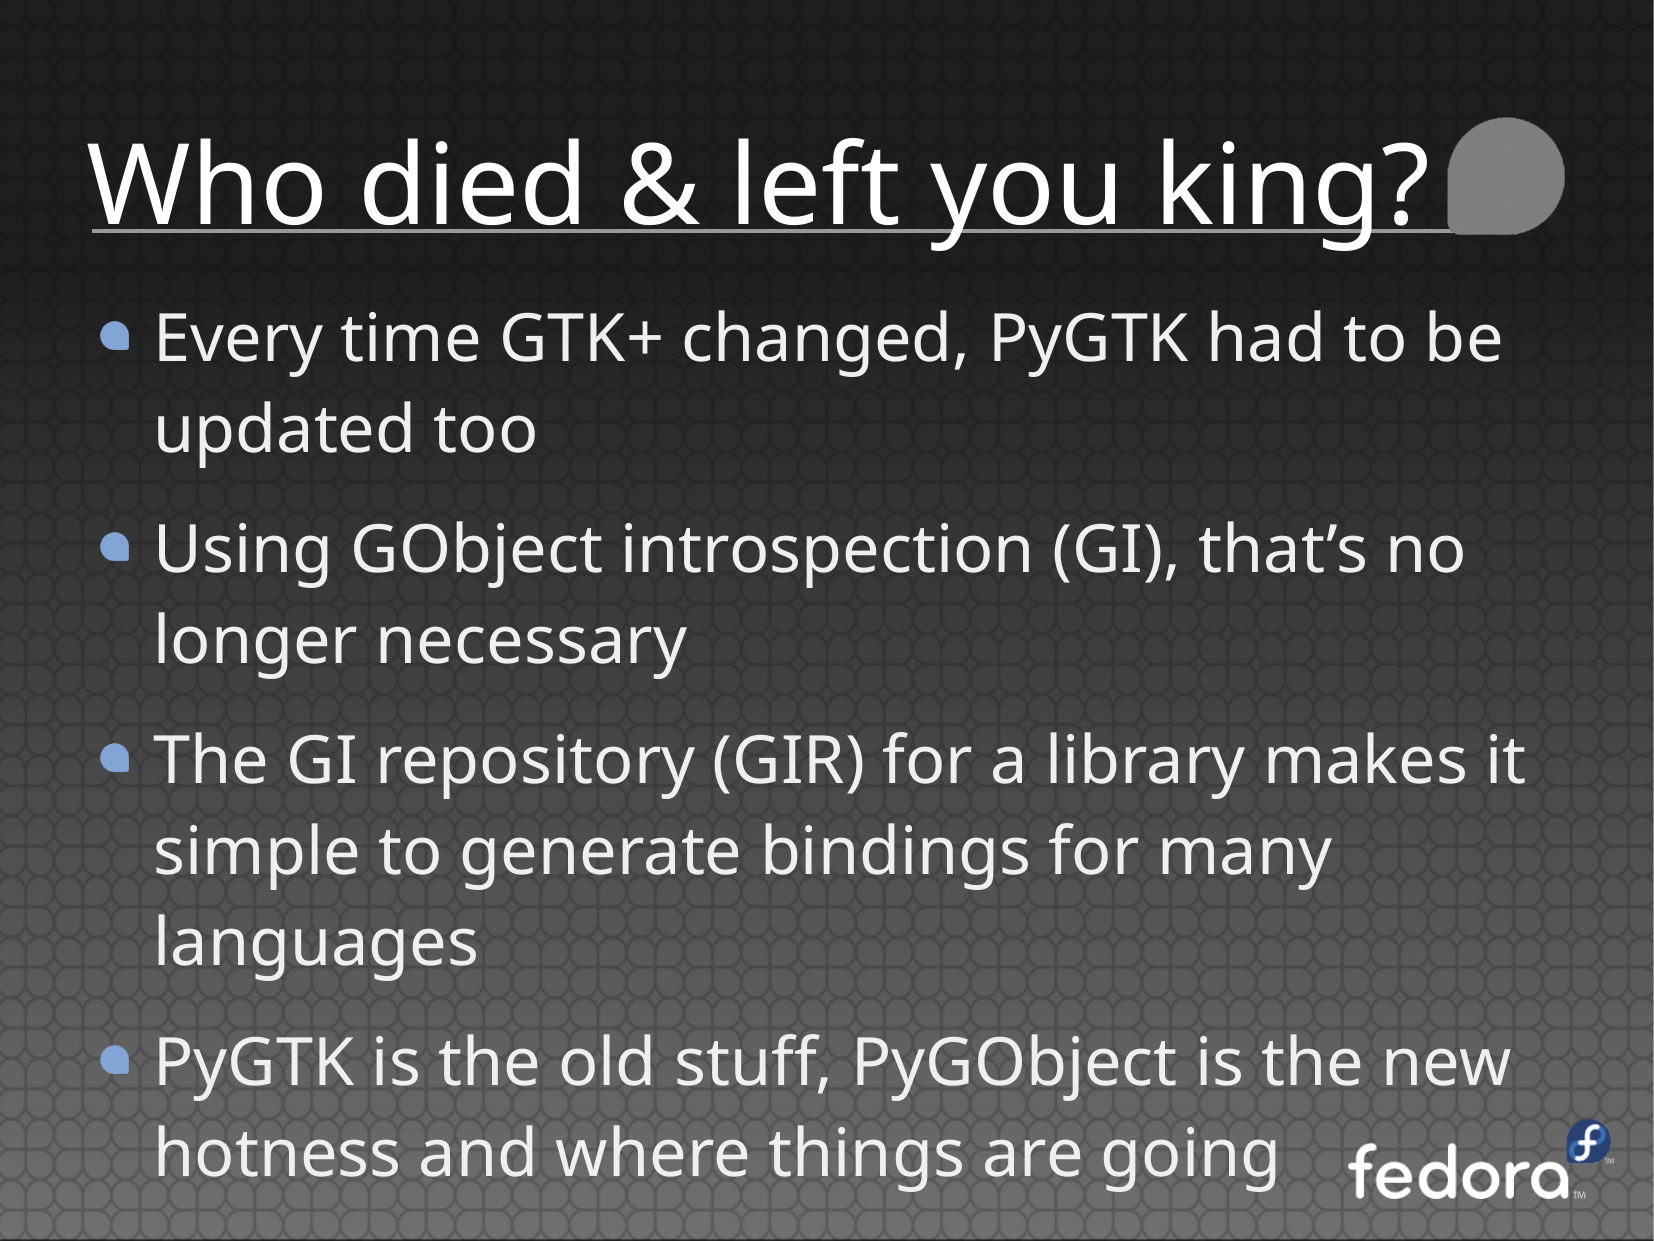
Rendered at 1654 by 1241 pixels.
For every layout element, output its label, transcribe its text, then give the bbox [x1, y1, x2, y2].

picture [0, 0, 1654, 1241]
list Every time GTK+ changed, PyGTK had to be updated too Using GObject introspection (GI), that’s no longer necessary The GI repository (GIR) for a library makes it simple to generate bindings for many languages PyGTK is the old stuff, PyGObject is the new hotness and where things are going [82, 290, 1571, 1095]
title Who died & left you king? [86, 112, 1576, 249]
